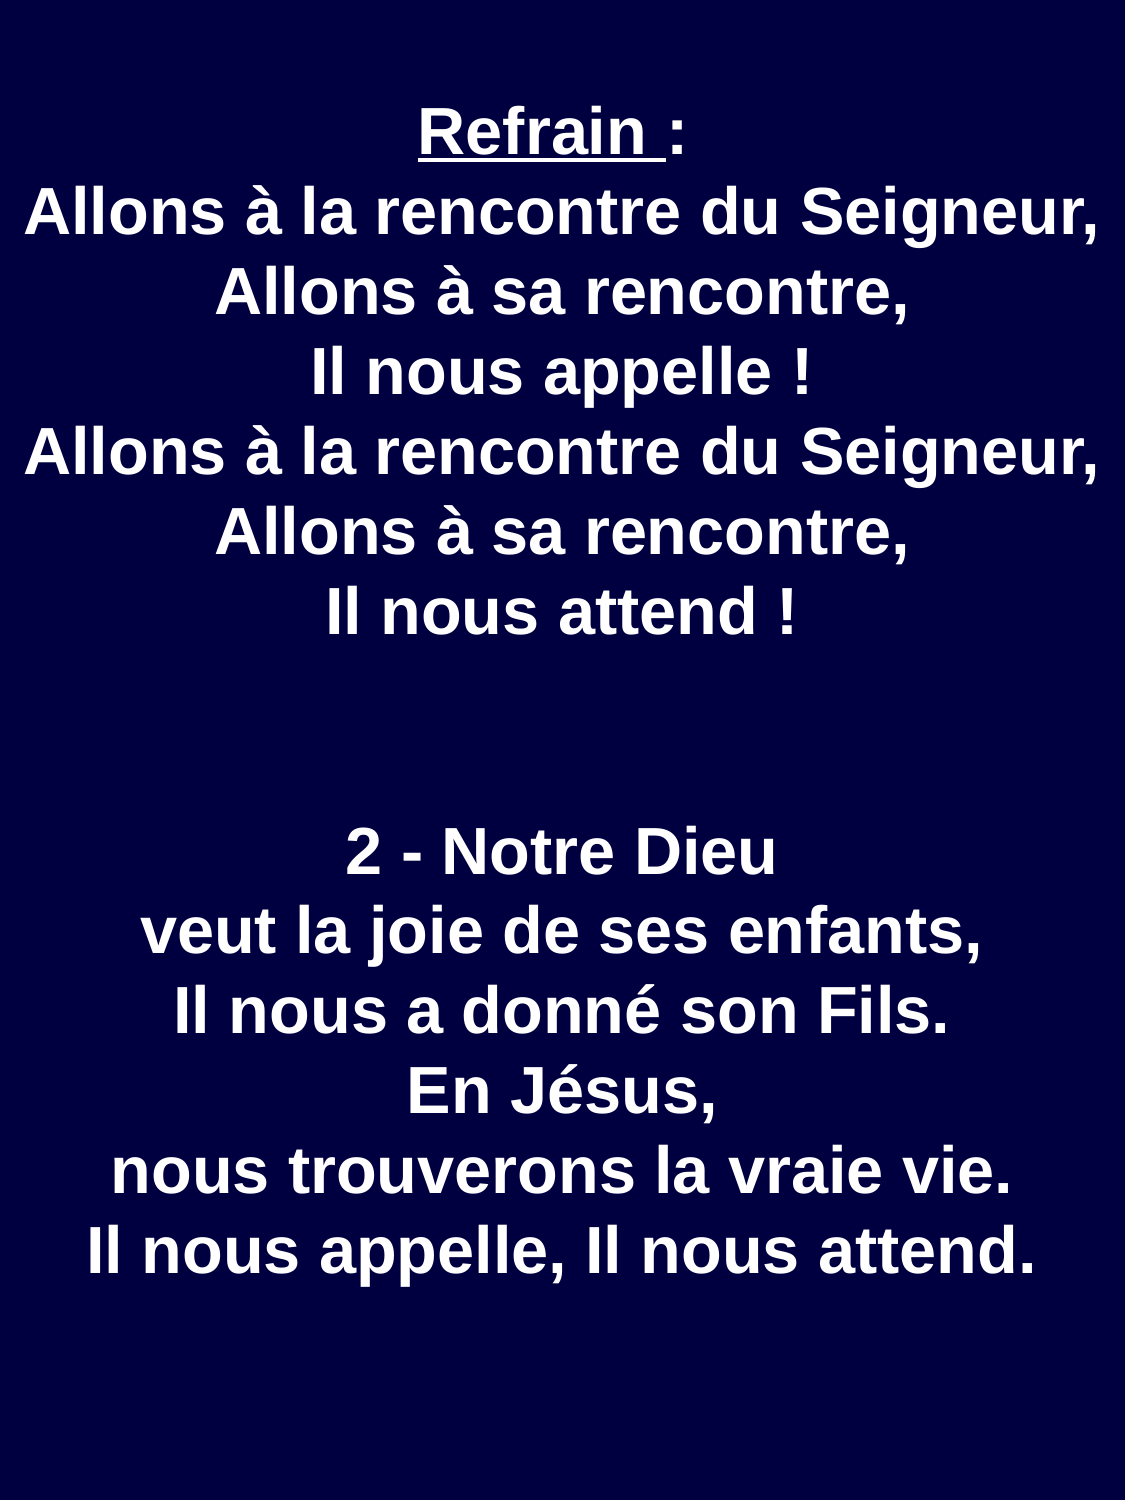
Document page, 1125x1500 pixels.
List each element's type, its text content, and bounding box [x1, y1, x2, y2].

text_box Refrain : Allons à la rencontre du Seigneur, Allons à sa rencontre, Il nous appelle ! Allons à la rencontre du Seigneur, Allons à sa rencontre, Il nous attend ! 2 - Notre Dieu veut la joie de ses enfants, Il nous a donné son Fils. En Jésus, nous trouverons la vraie vie. Il nous appelle, Il nous attend. [0, 35, 1125, 1500]
